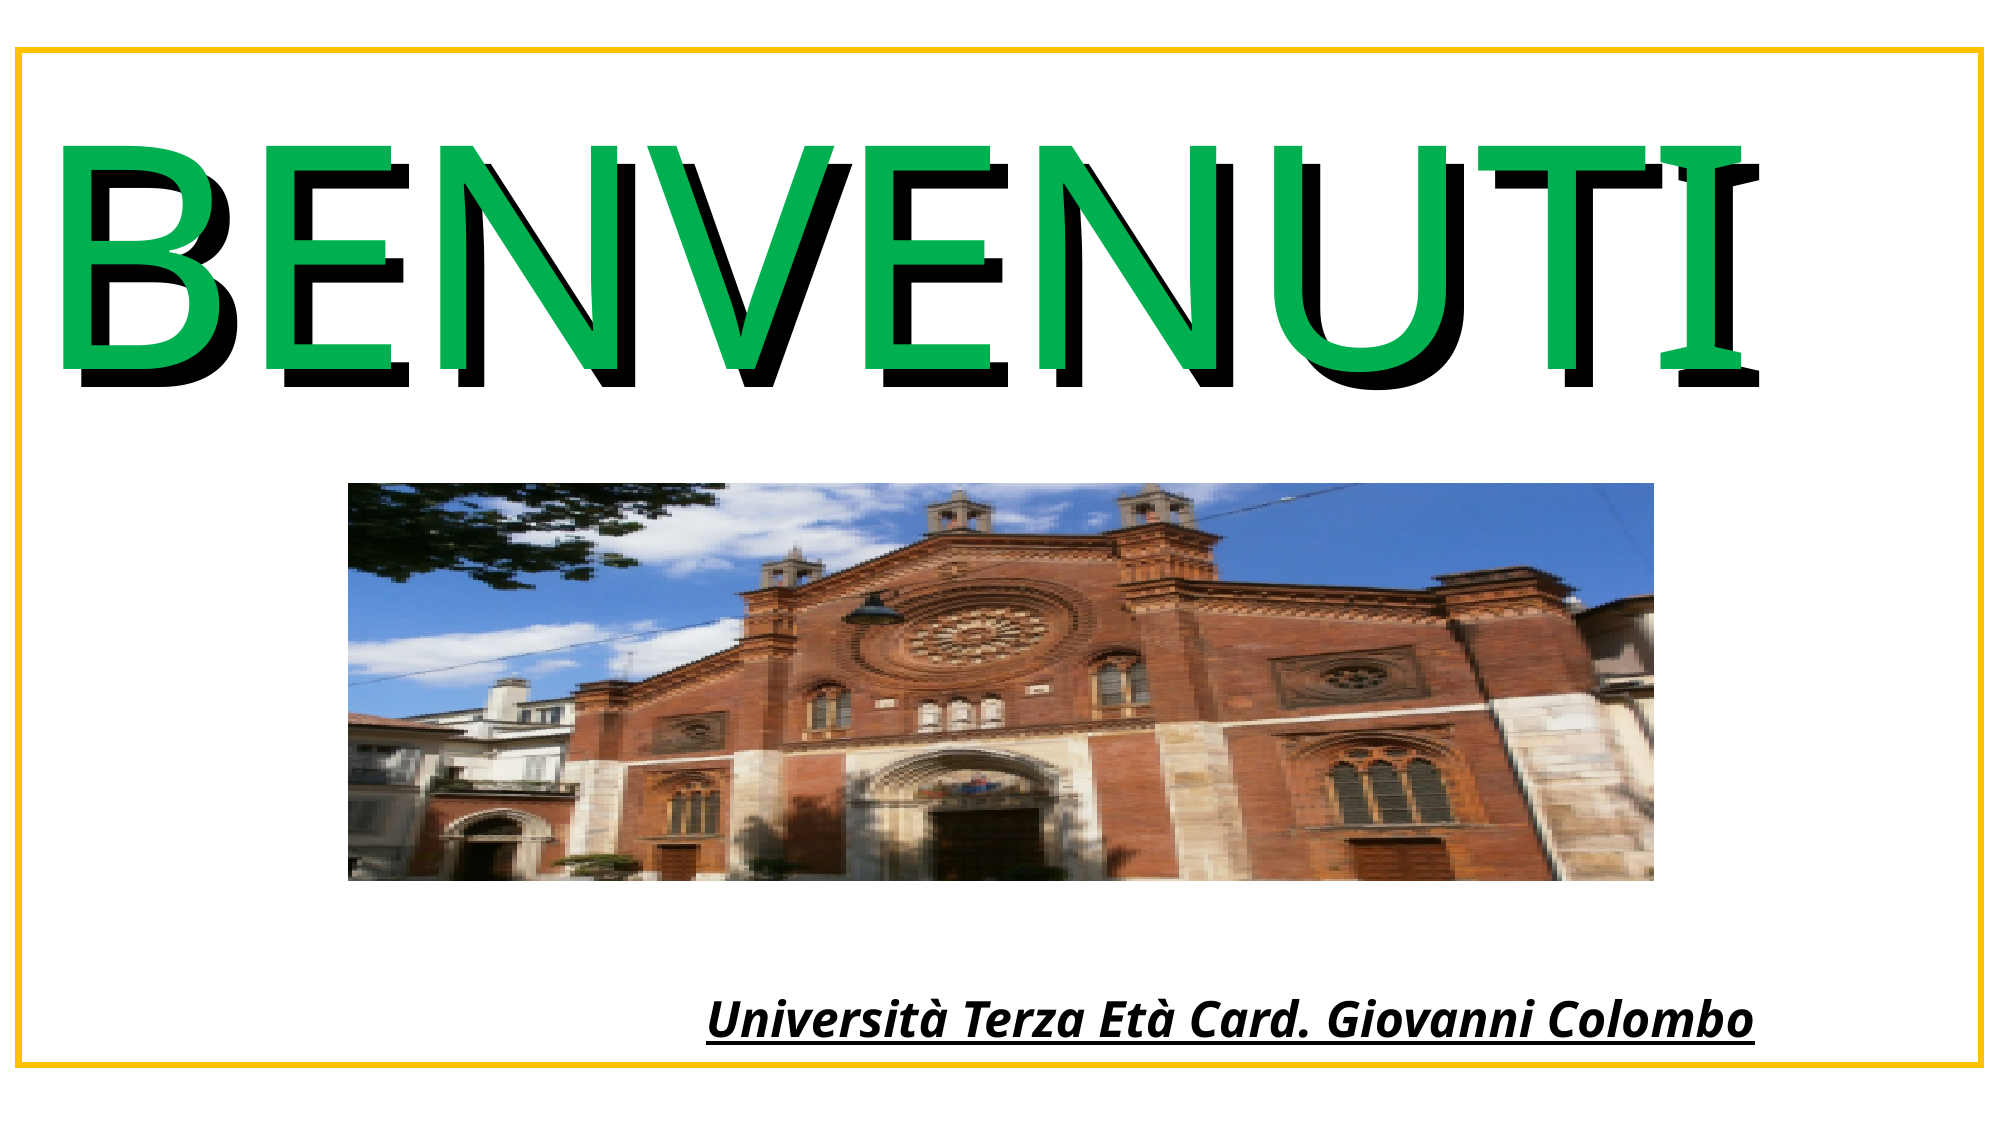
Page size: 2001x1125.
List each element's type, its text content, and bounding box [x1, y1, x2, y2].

picture [348, 483, 1654, 881]
text_box BENVENUTI Università Terza Età Card. Giovanni Colombo [18, 50, 1981, 1065]
